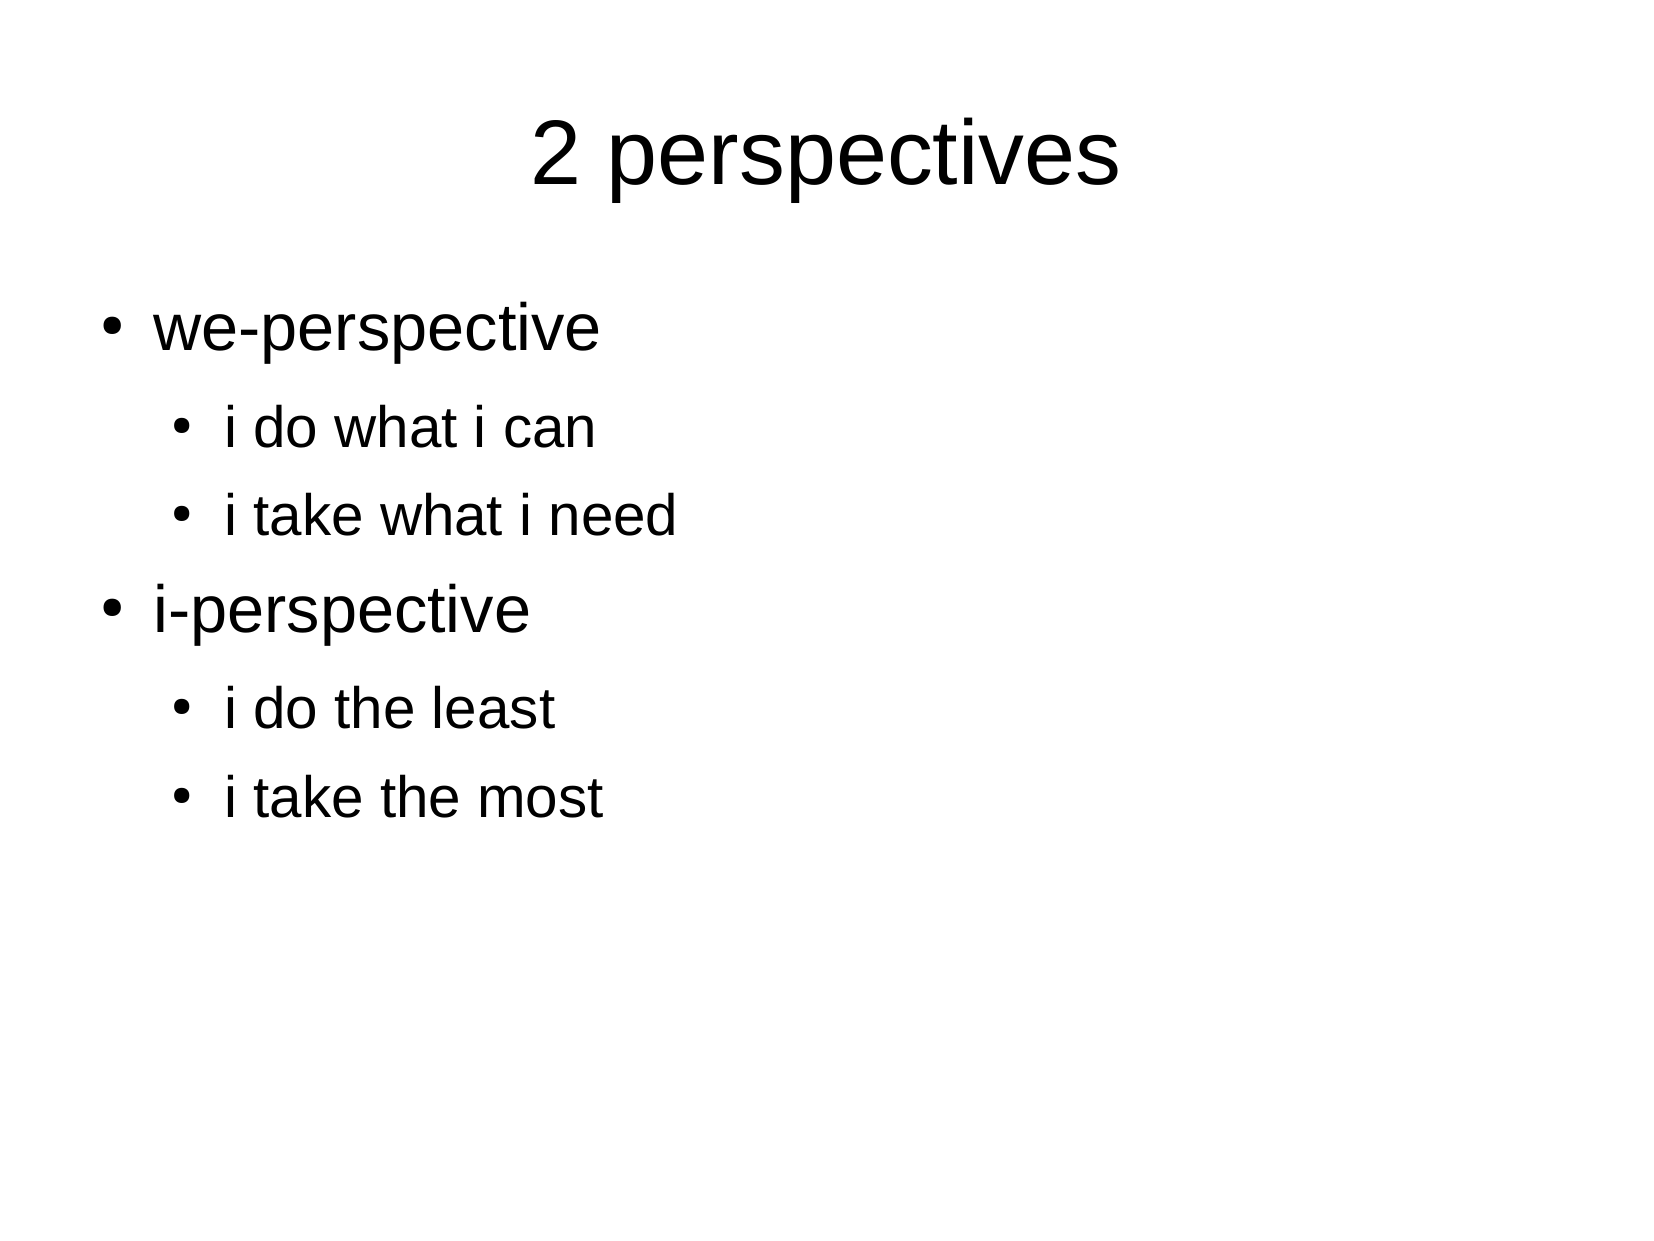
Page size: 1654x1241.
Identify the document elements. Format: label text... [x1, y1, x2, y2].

title 2 perspectives [82, 56, 1571, 250]
list we-perspective i do what i can i take what i need i-perspective i do the least i take the most [82, 290, 1571, 1109]
